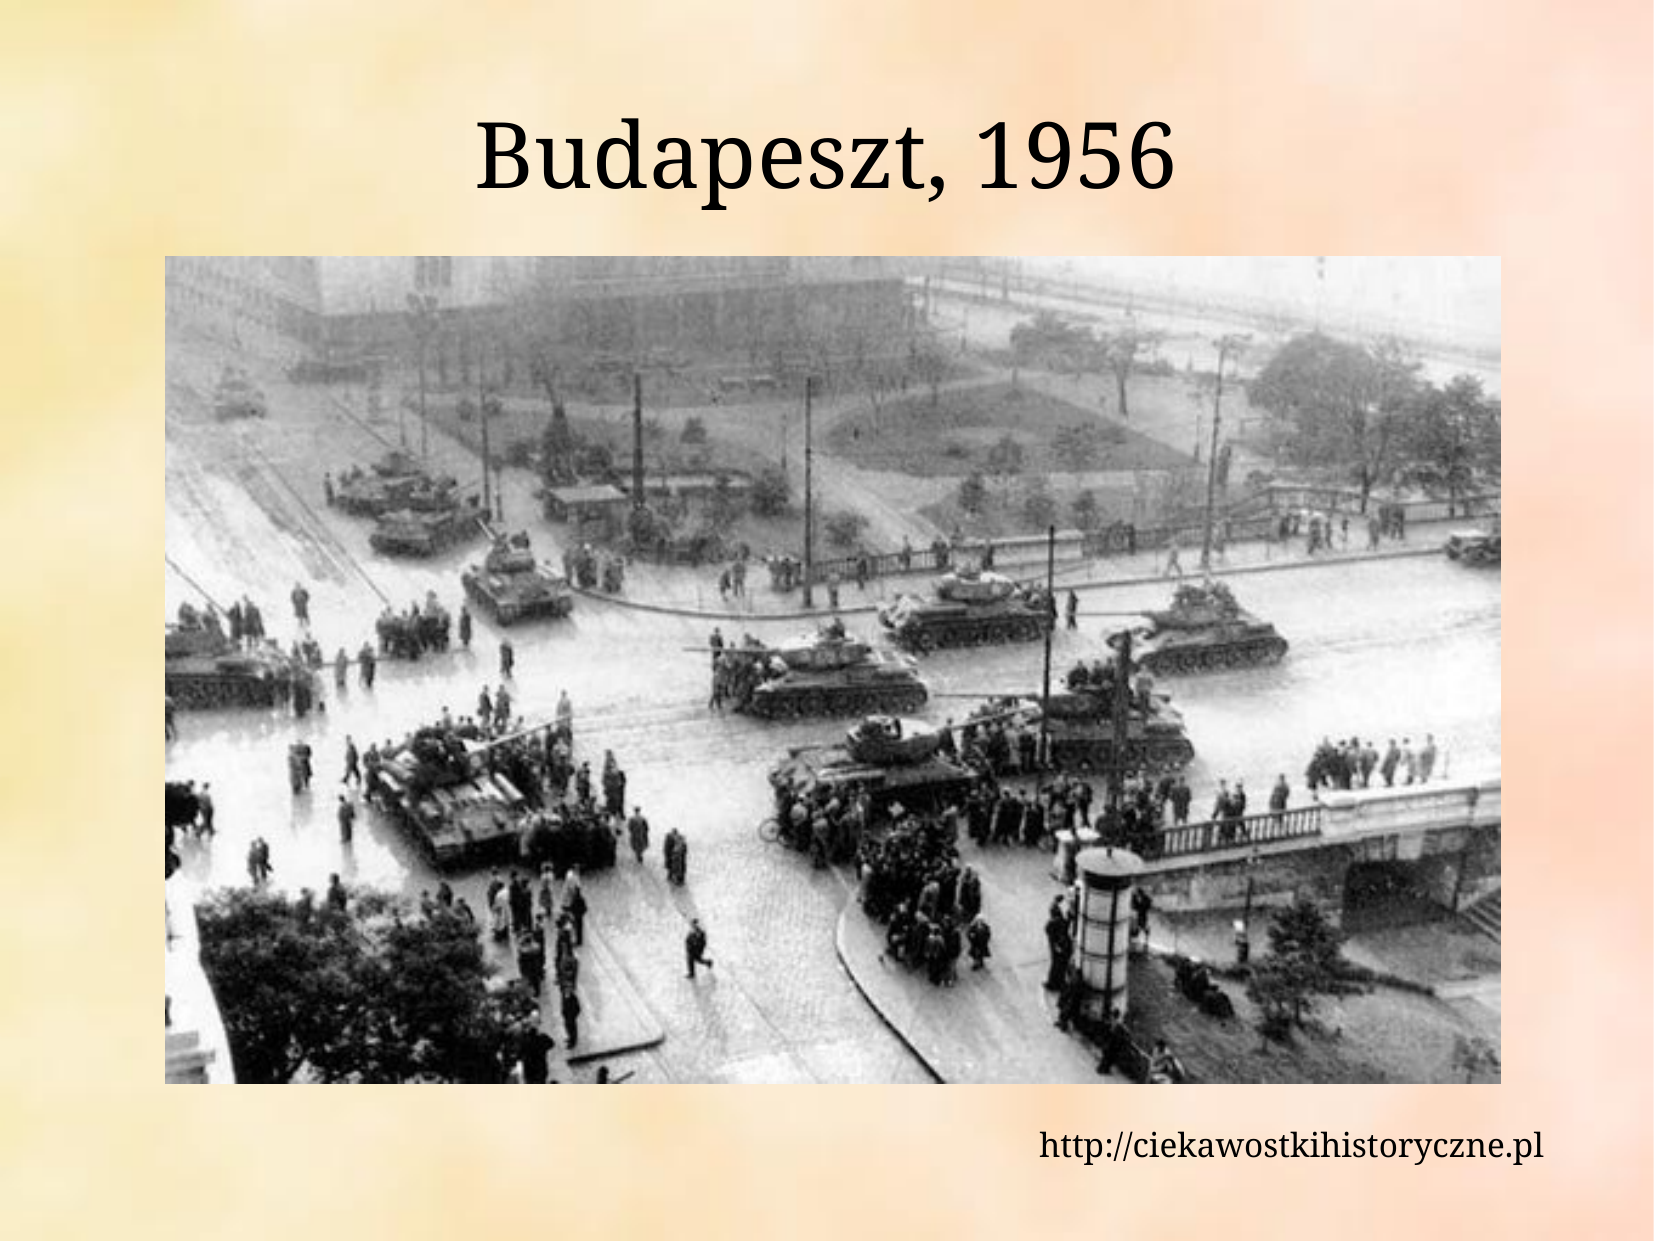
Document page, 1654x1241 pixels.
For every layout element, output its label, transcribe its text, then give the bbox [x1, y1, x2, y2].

list http://ciekawostkihistoryczne.pl [968, 1122, 1607, 1193]
picture [0, 0, 1654, 1241]
title Budapeszt, 1956 [82, 49, 1571, 257]
